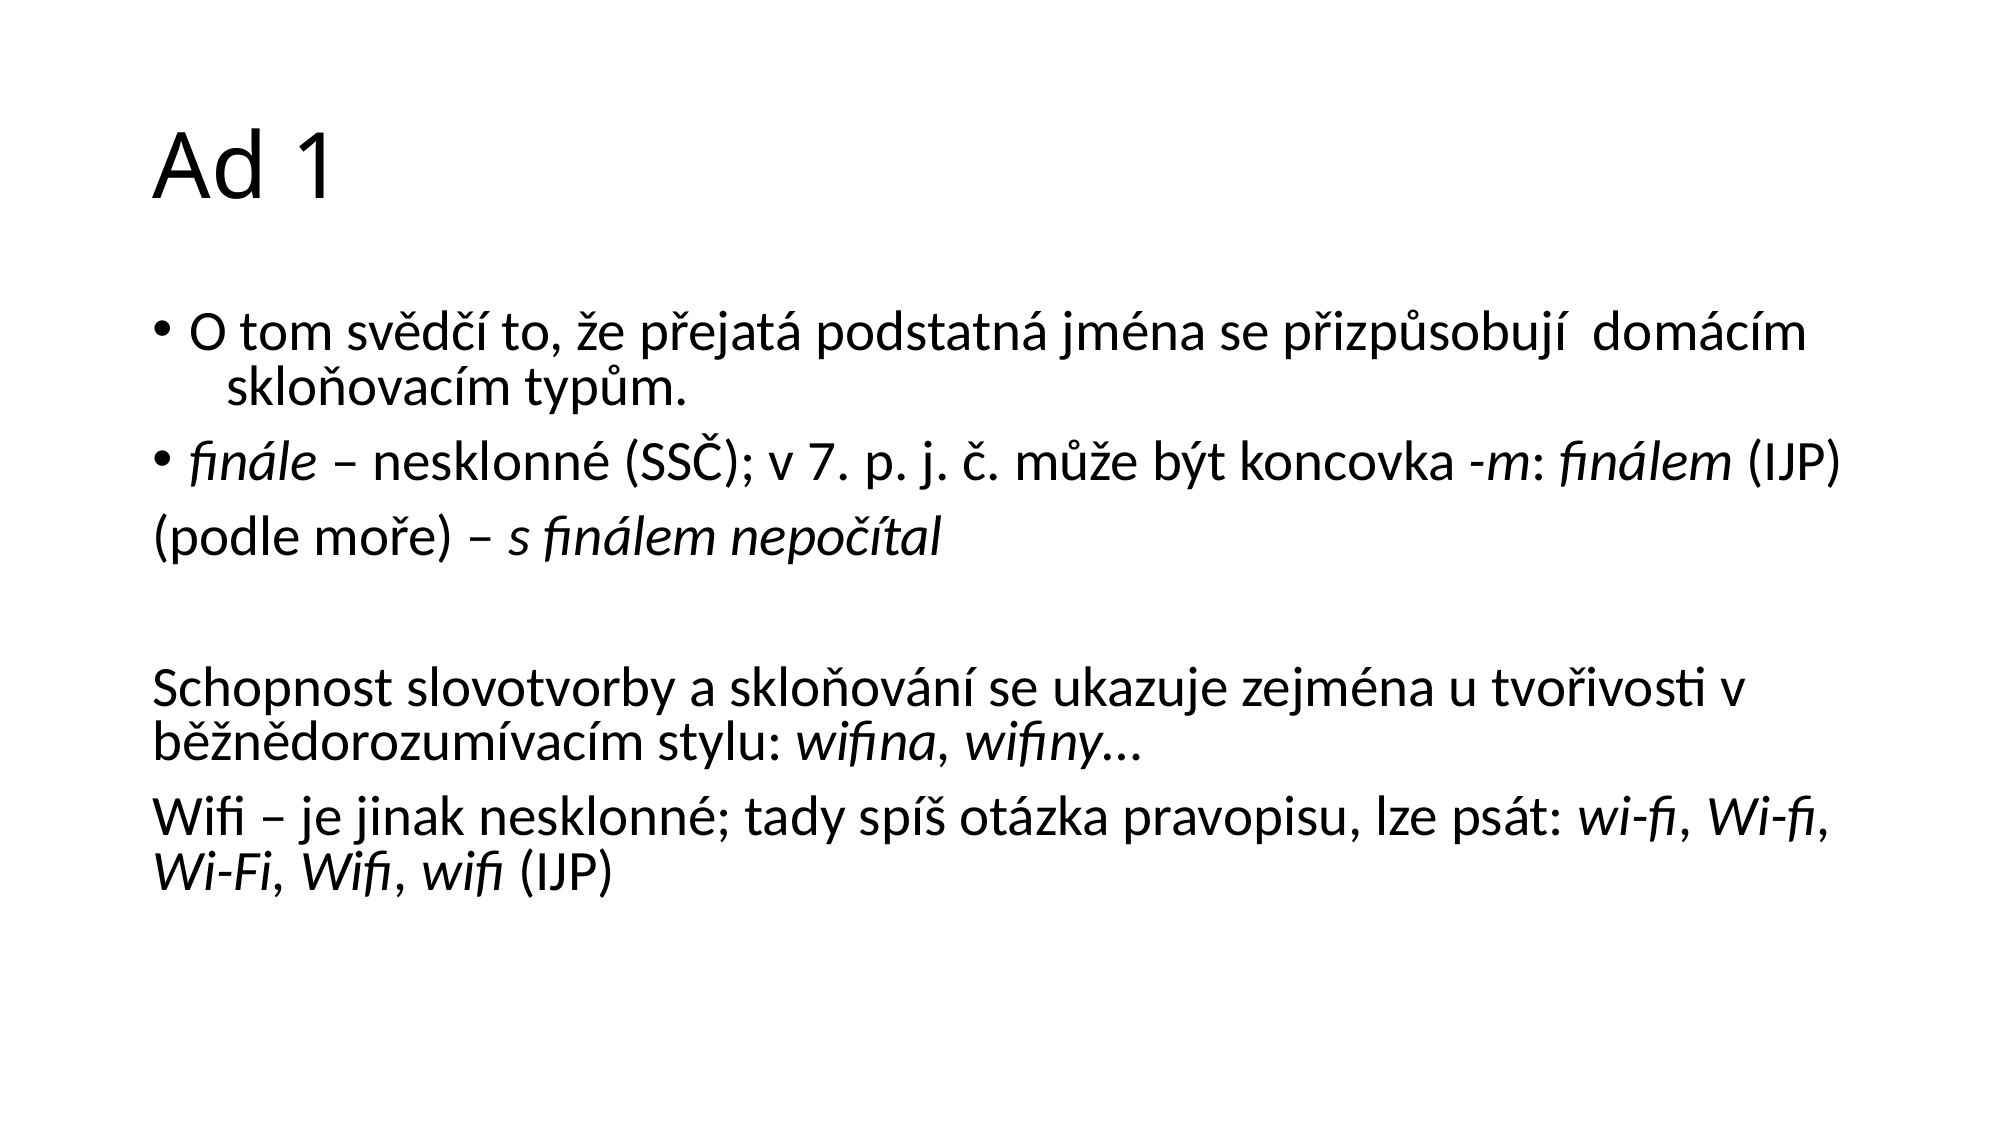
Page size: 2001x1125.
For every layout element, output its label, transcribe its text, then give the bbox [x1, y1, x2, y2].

title Ad 1 [137, 59, 1863, 278]
list O tom svědčí to, že přejatá podstatná jména se přizpůsobují domácím skloňovacím typům. finále – nesklonné (SSČ); v 7. p. j. č. může být koncovka -m: finálem (IJP) (podle moře) – s finálem nepočítal Schopnost slovotvorby a skloňování se ukazuje zejména u tvořivosti v běžnědorozumívacím stylu: wifina, wifiny… Wifi – je jinak nesklonné; tady spíš otázka pravopisu, lze psát: wi-fi, Wi-fi, Wi-Fi, Wifi, wifi (IJP) [137, 299, 1863, 1014]
